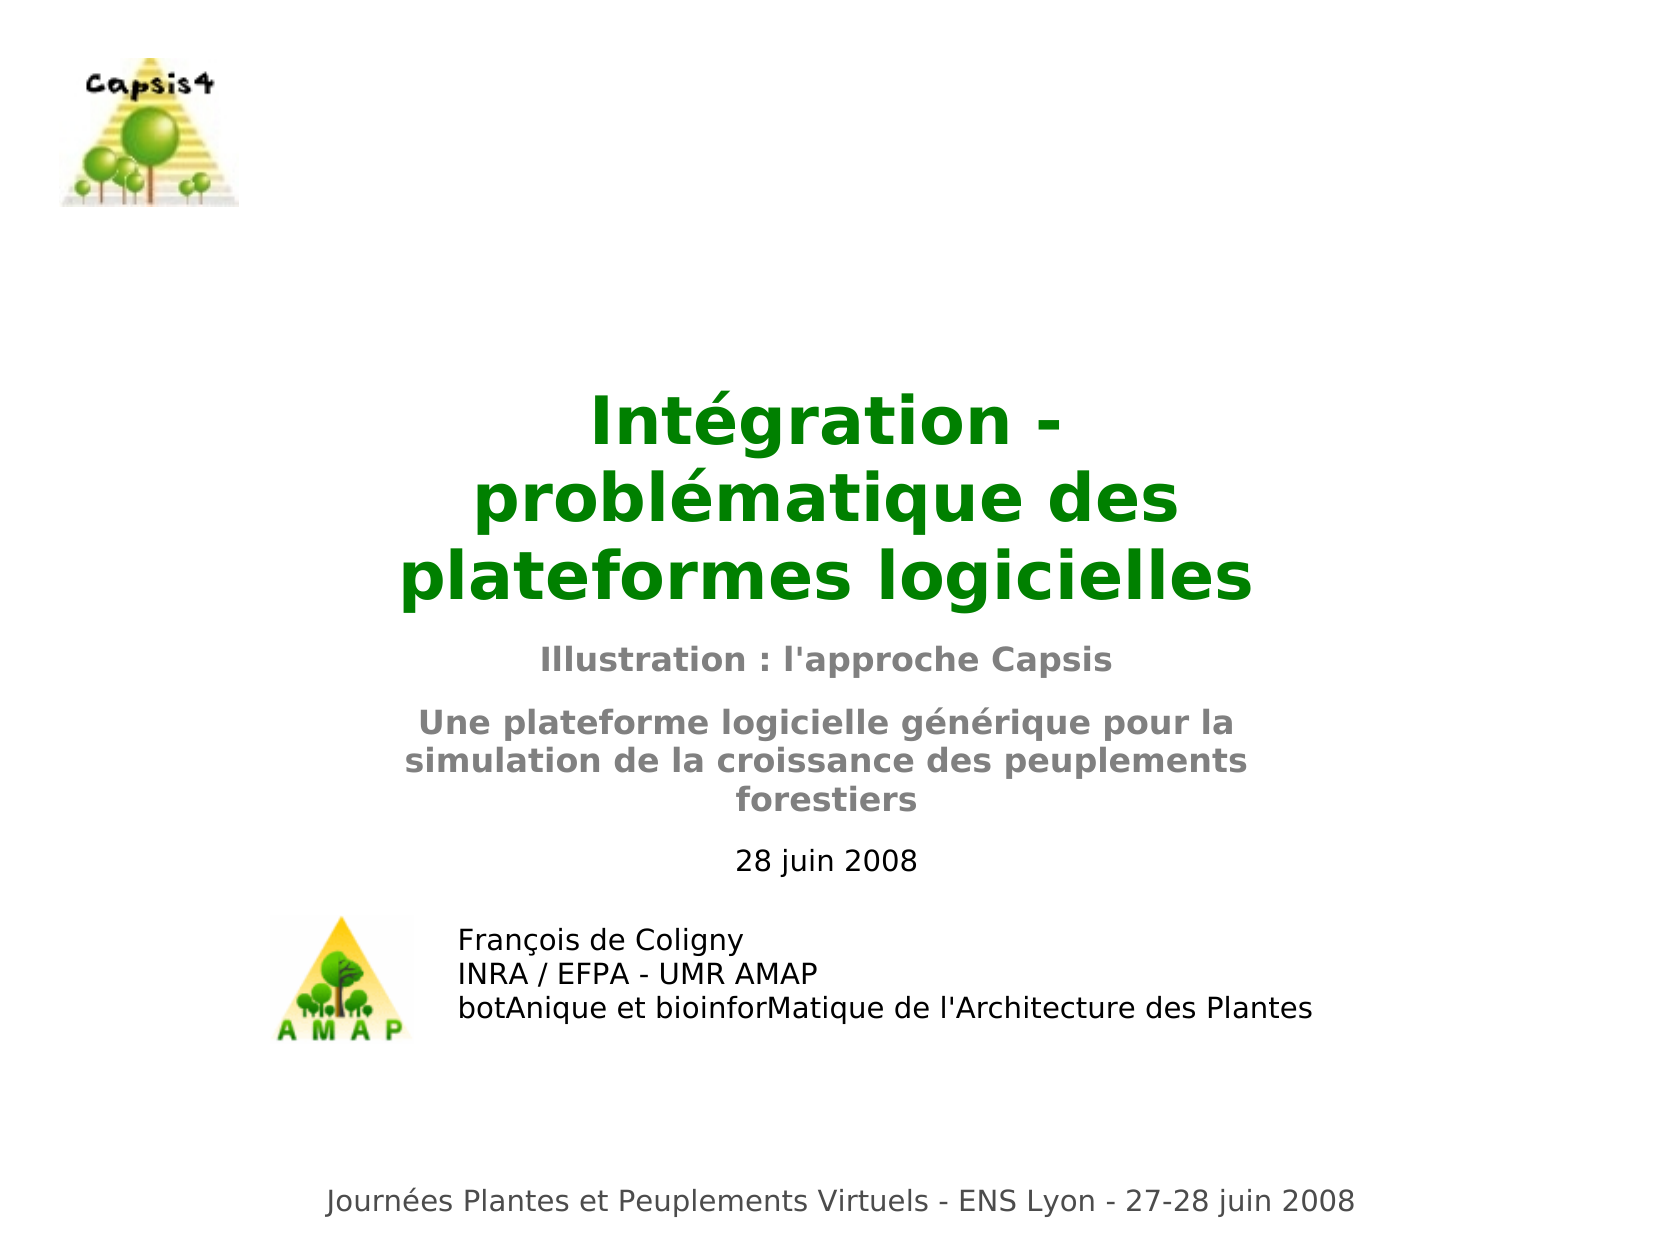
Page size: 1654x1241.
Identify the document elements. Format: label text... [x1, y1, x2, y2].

picture [59, 58, 239, 207]
text_box François de Coligny INRA / EFPA - UMR AMAP botAnique et bioinforMatique de l'Architecture des Plantes [442, 915, 1388, 1033]
text_box Intégration - problématique des plateformes logicielles Illustration : l'approche Capsis Une plateforme logicielle générique pour la simulation de la croissance des peuplements forestiers 28 juin 2008 [324, 374, 1329, 886]
picture [270, 915, 414, 1044]
text_box Journées Plantes et Peuplements Virtuels - ENS Lyon - 27-28 juin 2008 [177, 1176, 1506, 1226]
